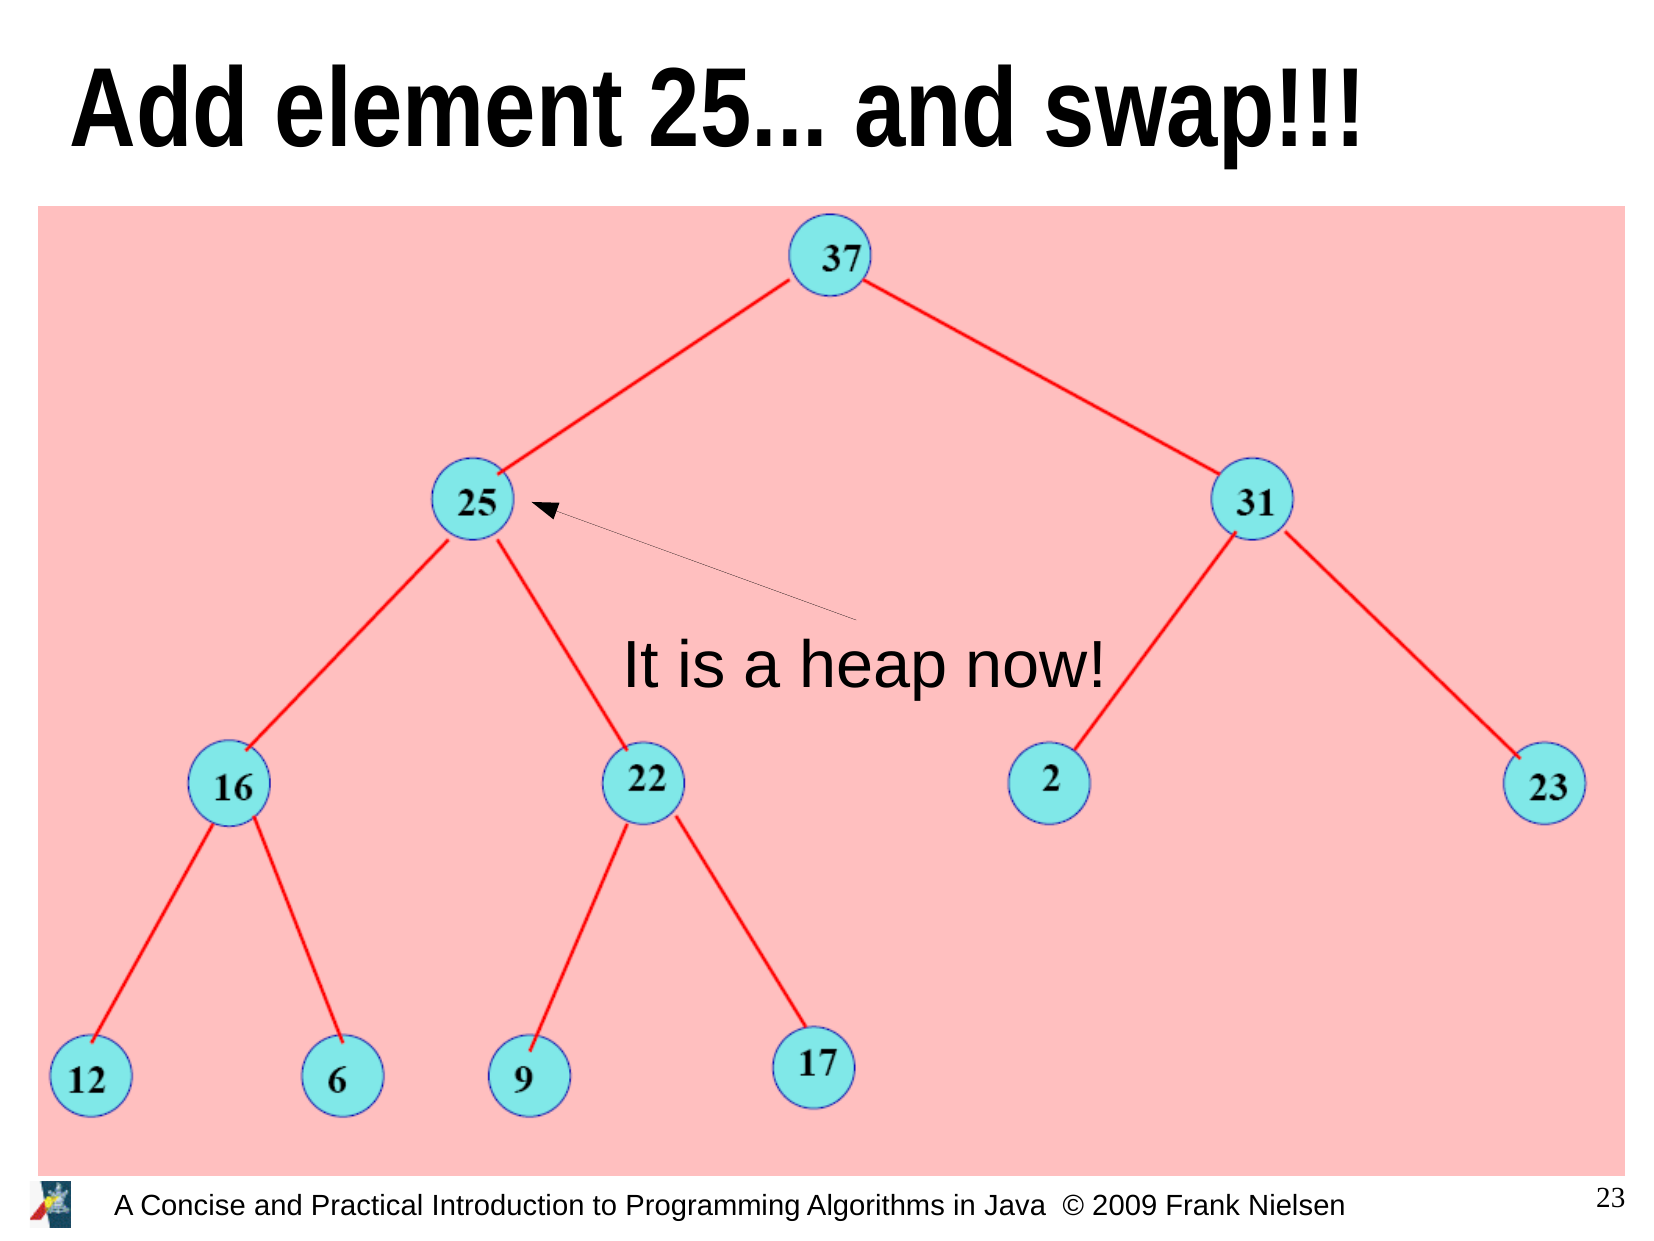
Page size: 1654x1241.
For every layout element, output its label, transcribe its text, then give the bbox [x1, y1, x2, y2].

text_box It is a heap now! [607, 620, 1123, 710]
picture [38, 206, 1625, 1176]
picture [29, 1181, 71, 1228]
text_box Add element 25... and swap!!! [29, 33, 1379, 178]
